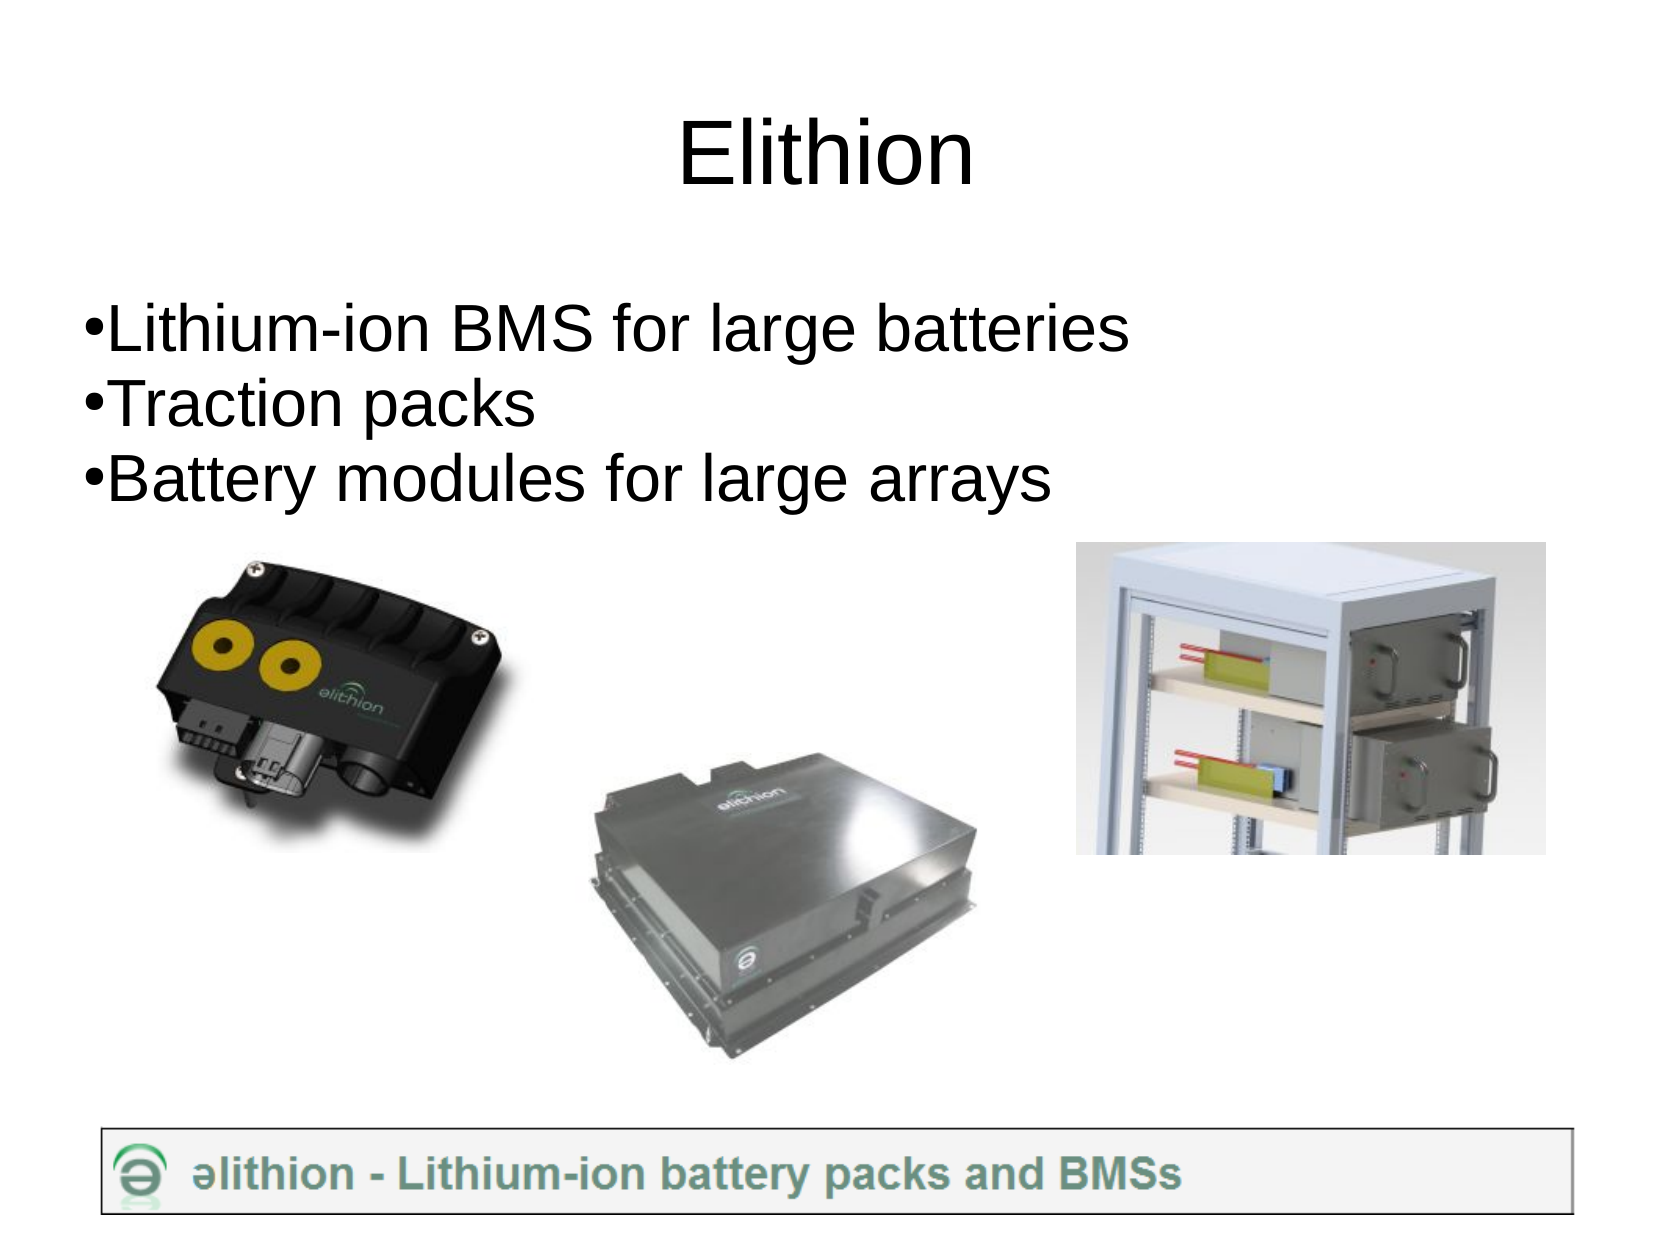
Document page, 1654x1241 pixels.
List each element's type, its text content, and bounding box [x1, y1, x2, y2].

picture [1076, 542, 1546, 856]
title Elithion [82, 68, 1571, 236]
picture [82, 539, 1021, 1066]
picture [98, 1125, 1576, 1215]
subtitle Lithium-ion BMS for large batteries Traction packs Battery modules for large arrays [82, 236, 1571, 571]
